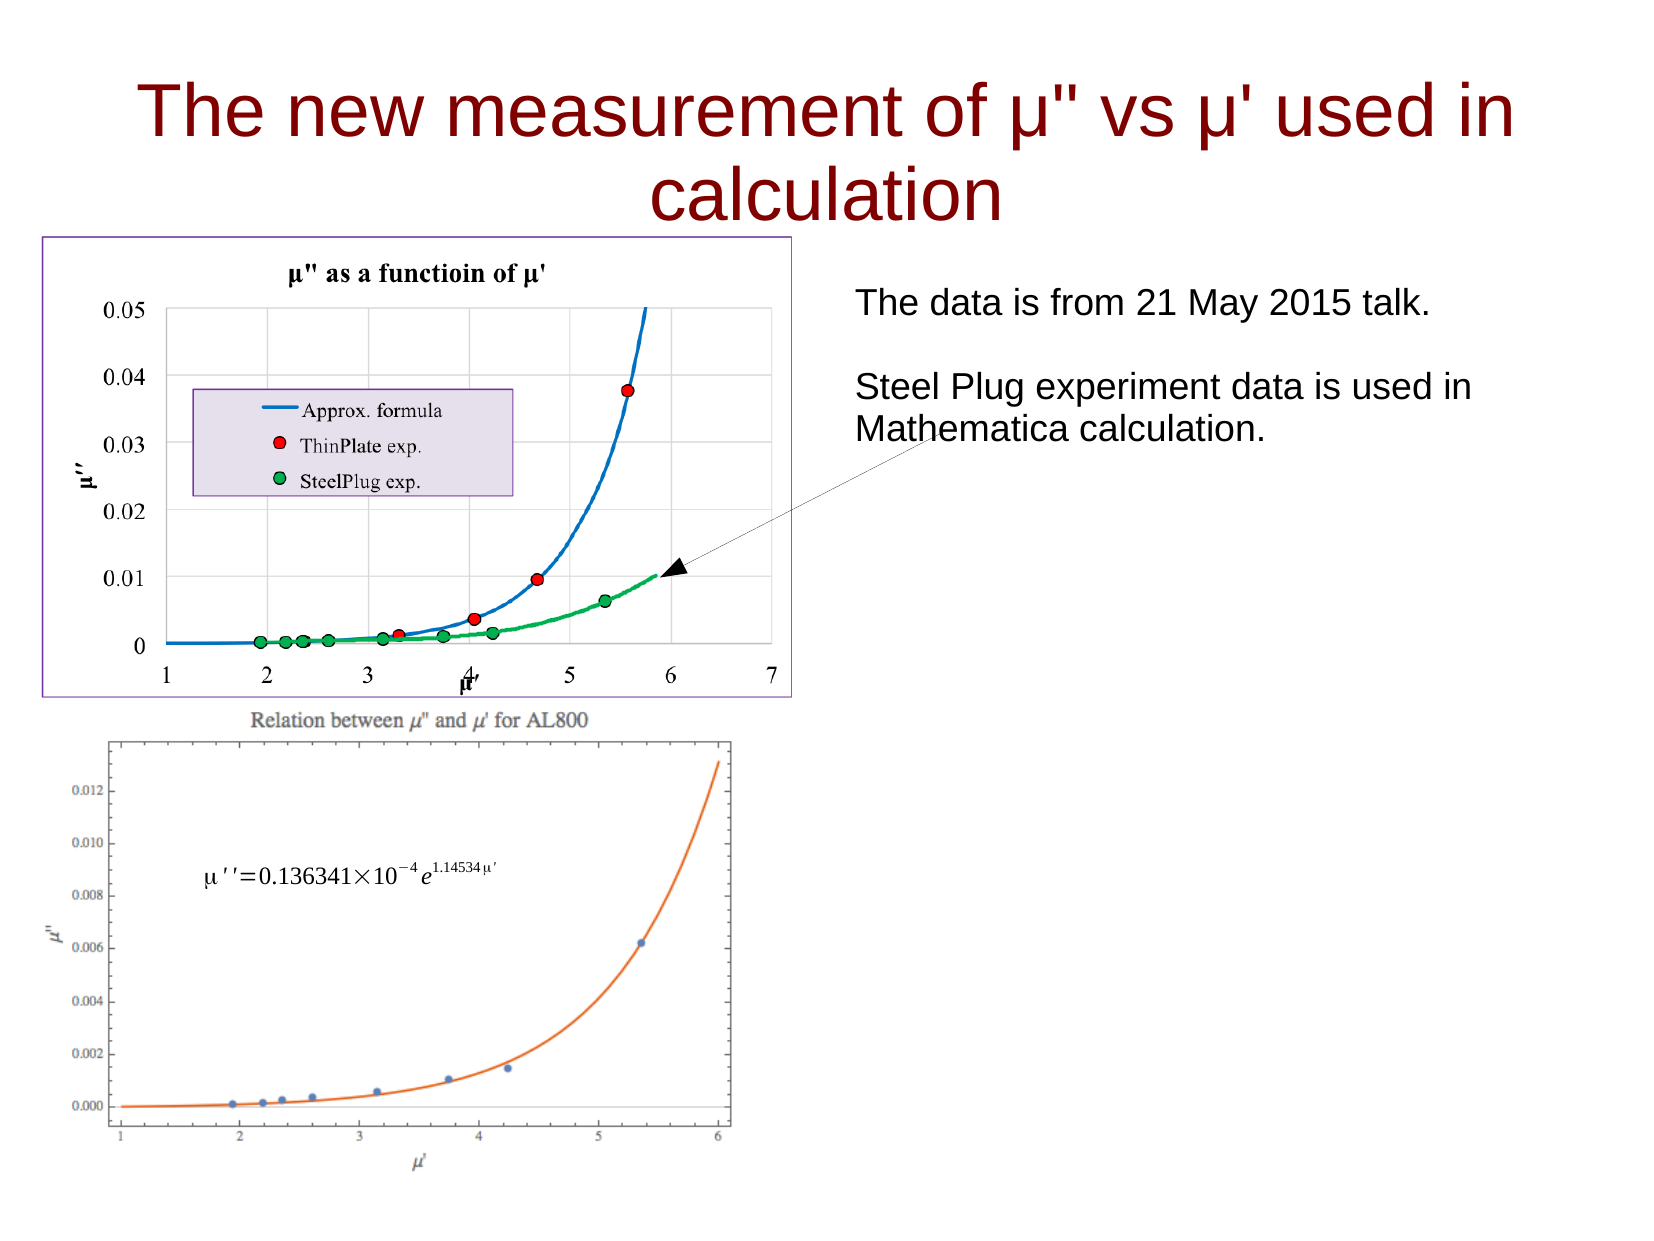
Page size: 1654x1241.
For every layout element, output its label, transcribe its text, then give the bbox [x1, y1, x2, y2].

picture [45, 711, 733, 1174]
title The new measurement of μ'' vs μ' used in calculation [82, 49, 1571, 257]
text_box The data is from 21 May 2015 talk. Steel Plug experiment data is used in Mathematica calculation. [840, 273, 1501, 455]
chart [198, 858, 504, 891]
picture [41, 236, 792, 698]
